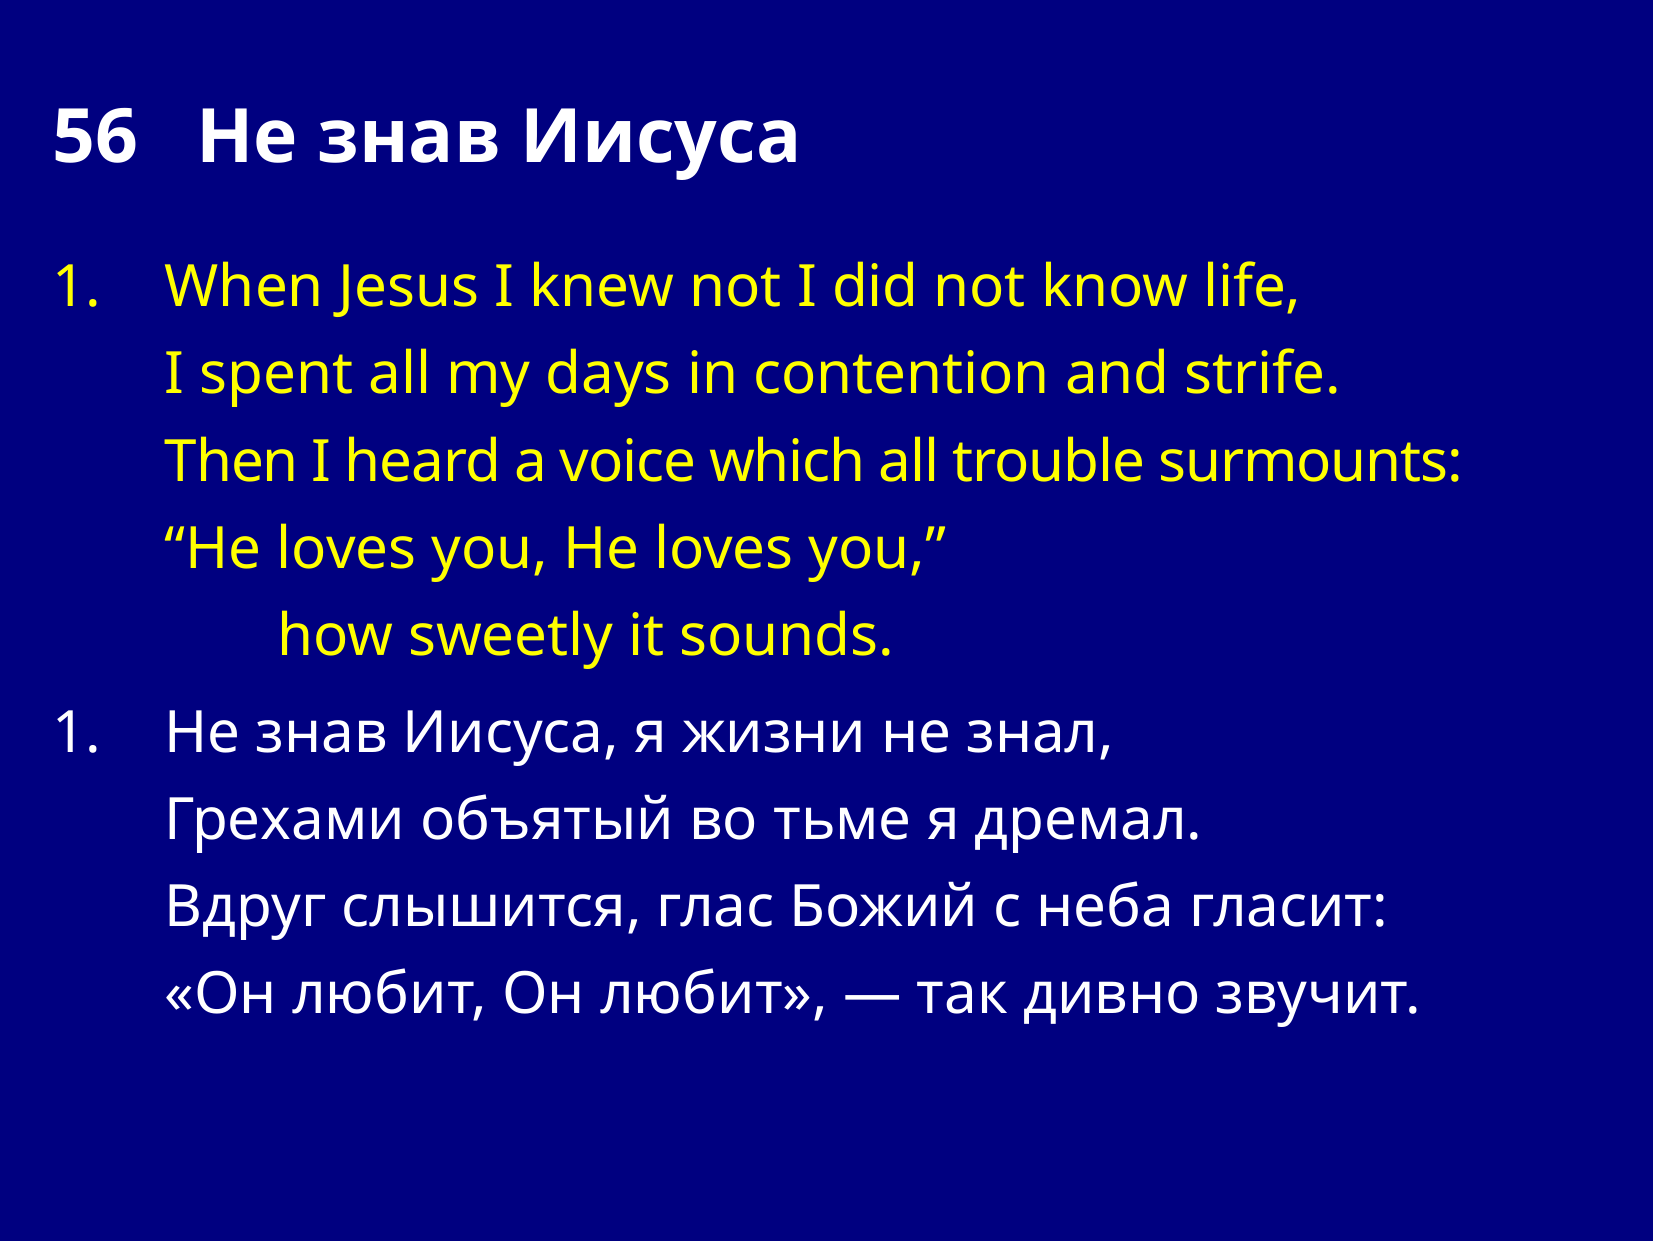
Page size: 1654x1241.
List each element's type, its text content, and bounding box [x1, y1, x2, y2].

text_box 1. When Jesus I knew not I did not know life, I spent all my days in contention and strife. Then I heard a voice which all trouble surmounts: “He loves you, He loves you,” how sweetly it sounds. [37, 150, 1653, 638]
text_box 56 Не знав Иисуса [37, 75, 1576, 188]
text_box 1. Не знав Иисуса, я жизни не знал, Грехами объятый во тьме я дремал. Вдруг слышится, глас Божий с неба гласит: «Он любит, Он любит», — так дивно звучит. [37, 675, 1653, 1163]
